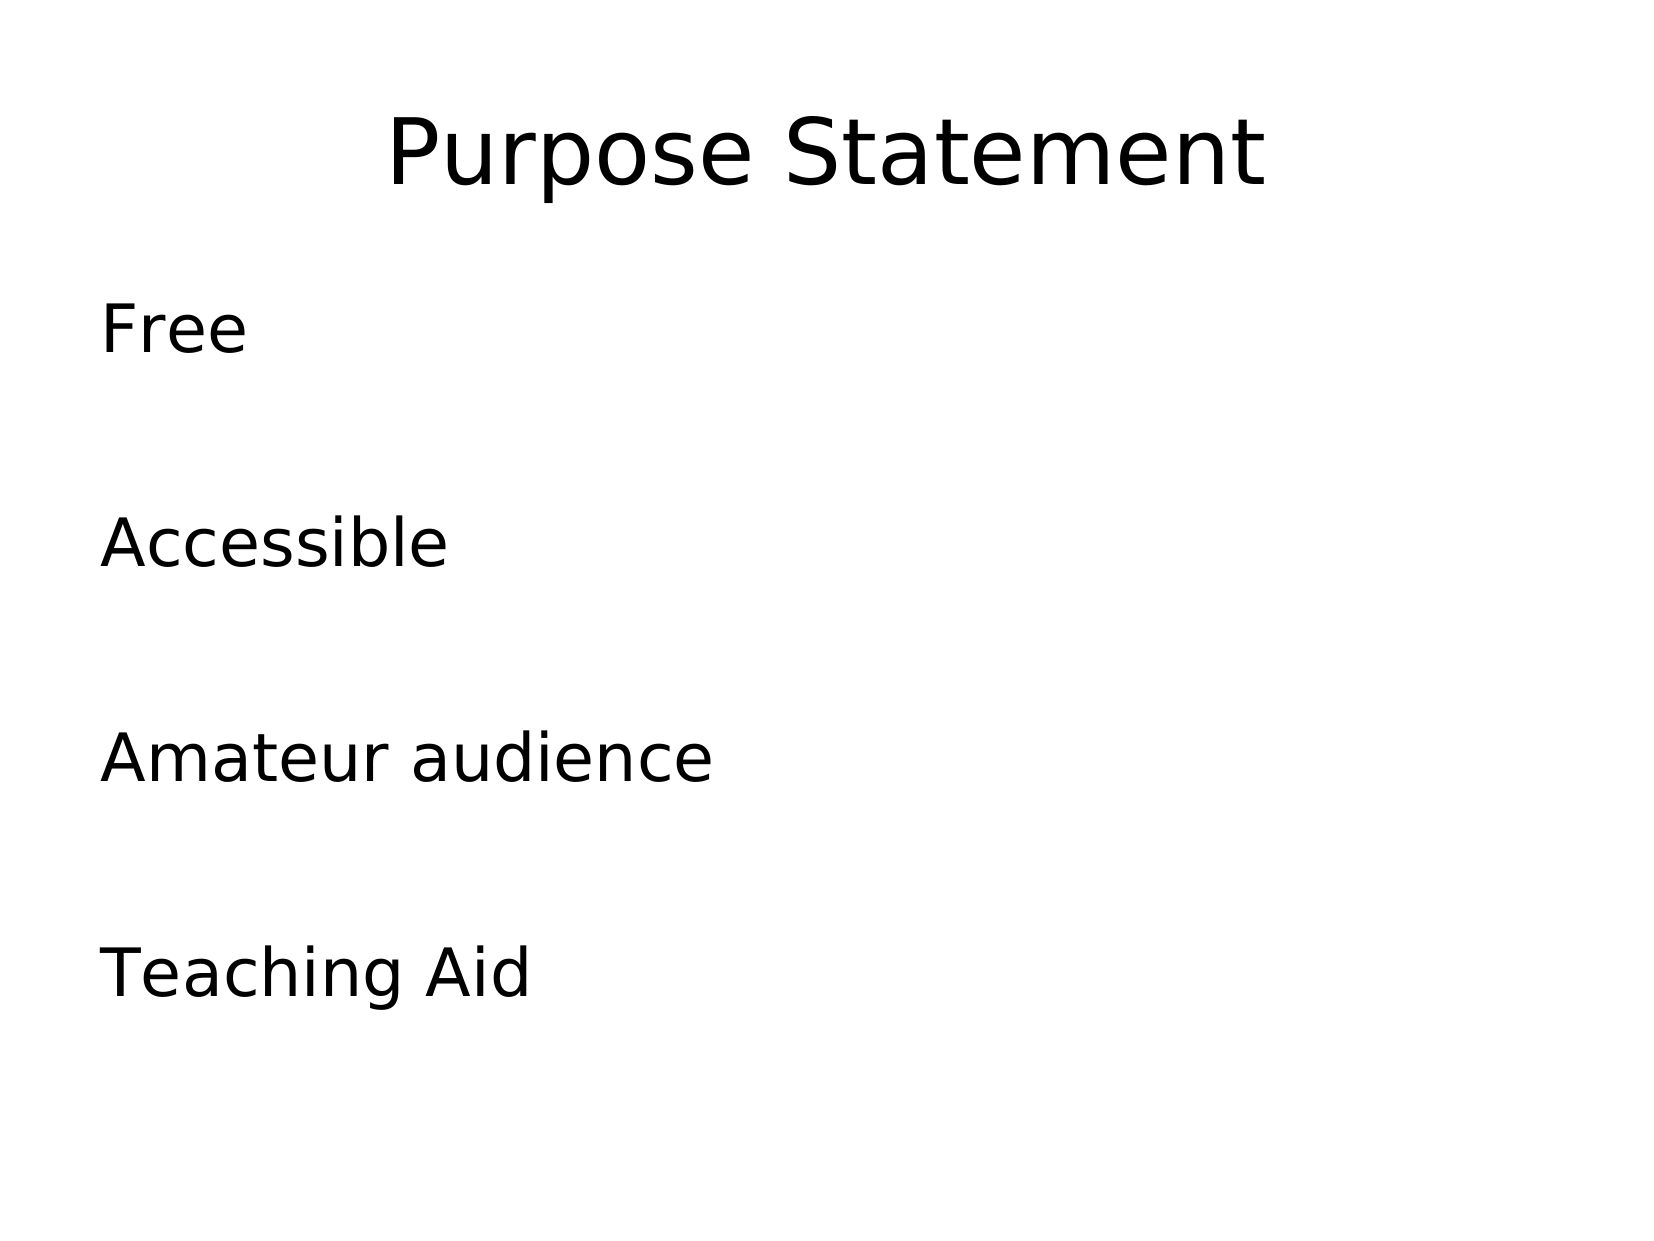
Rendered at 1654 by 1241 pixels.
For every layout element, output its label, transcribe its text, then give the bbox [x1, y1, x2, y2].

title Purpose Statement [82, 49, 1571, 257]
list Free Accessible Amateur audience Teaching Aid [82, 290, 1571, 1109]
